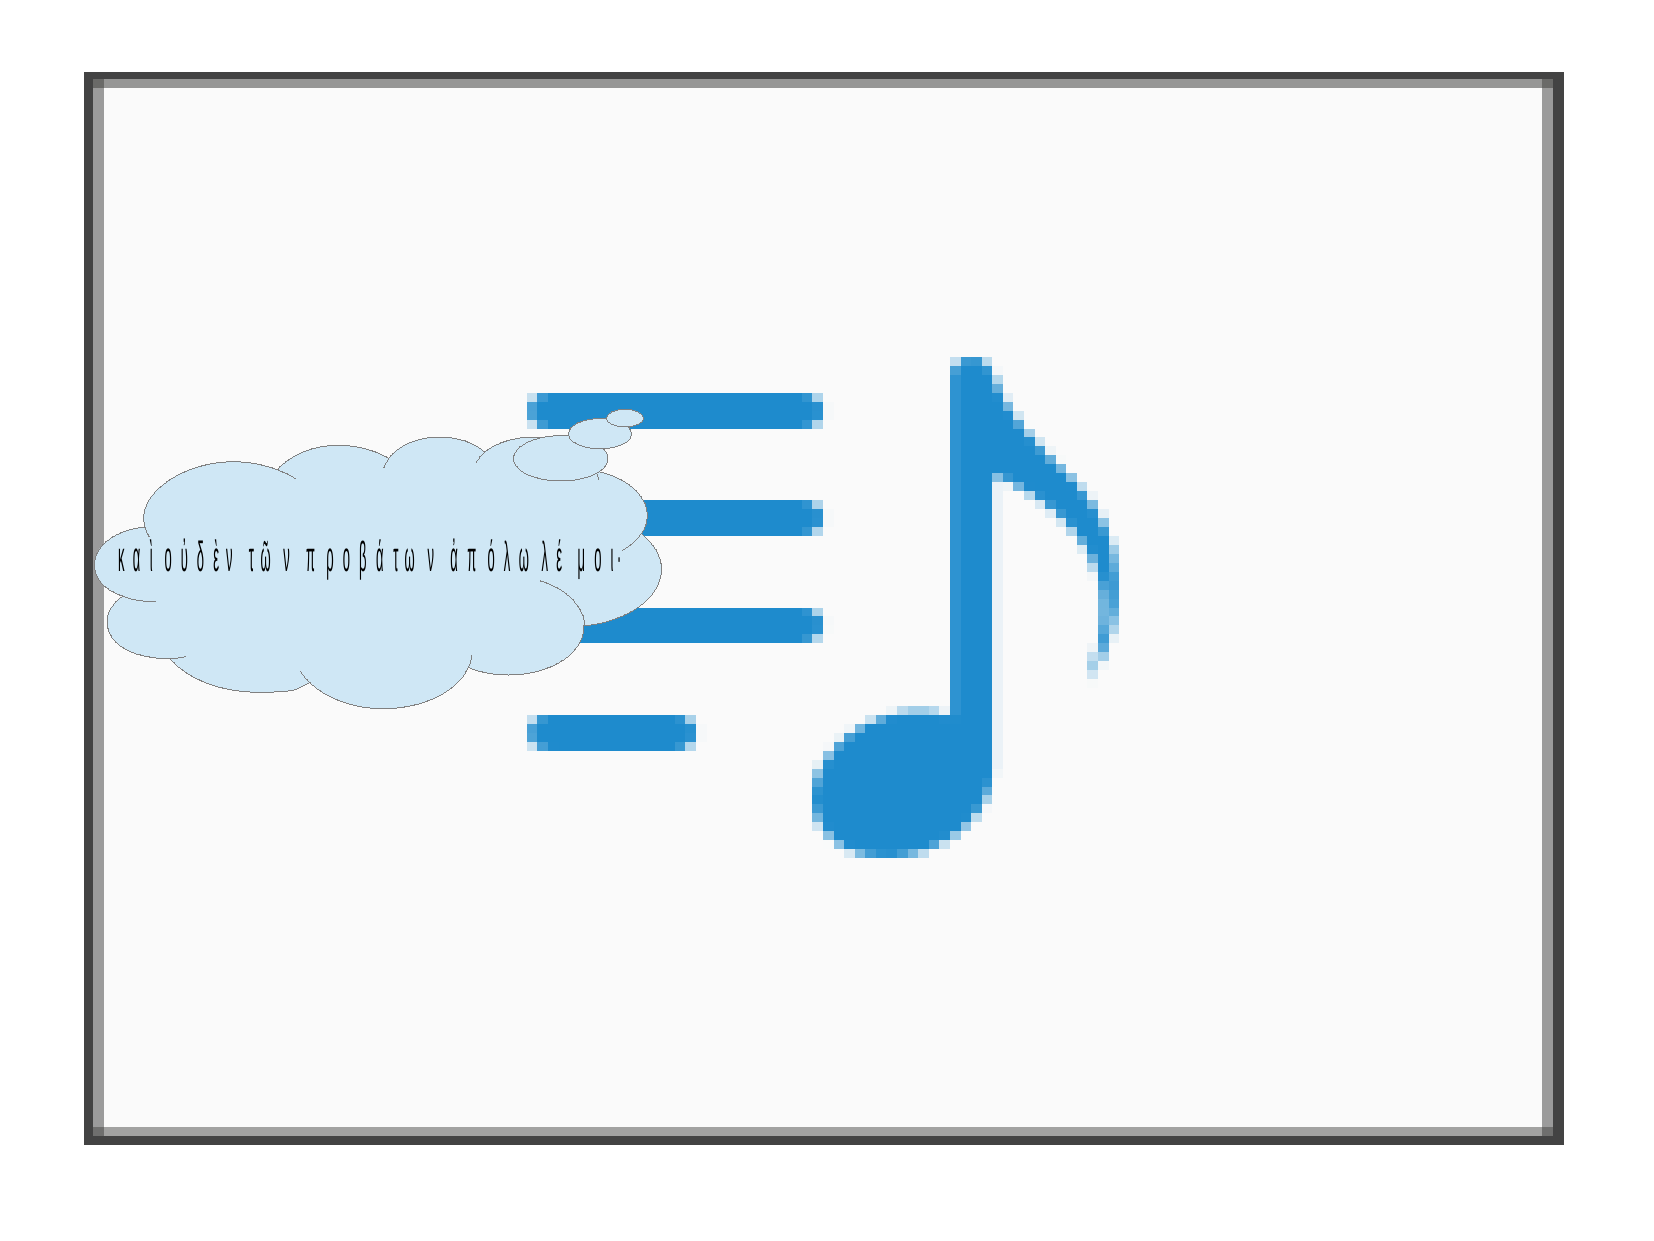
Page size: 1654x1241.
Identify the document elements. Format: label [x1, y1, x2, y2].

text_box [82, 70, 1565, 1146]
picture [118, 532, 650, 591]
